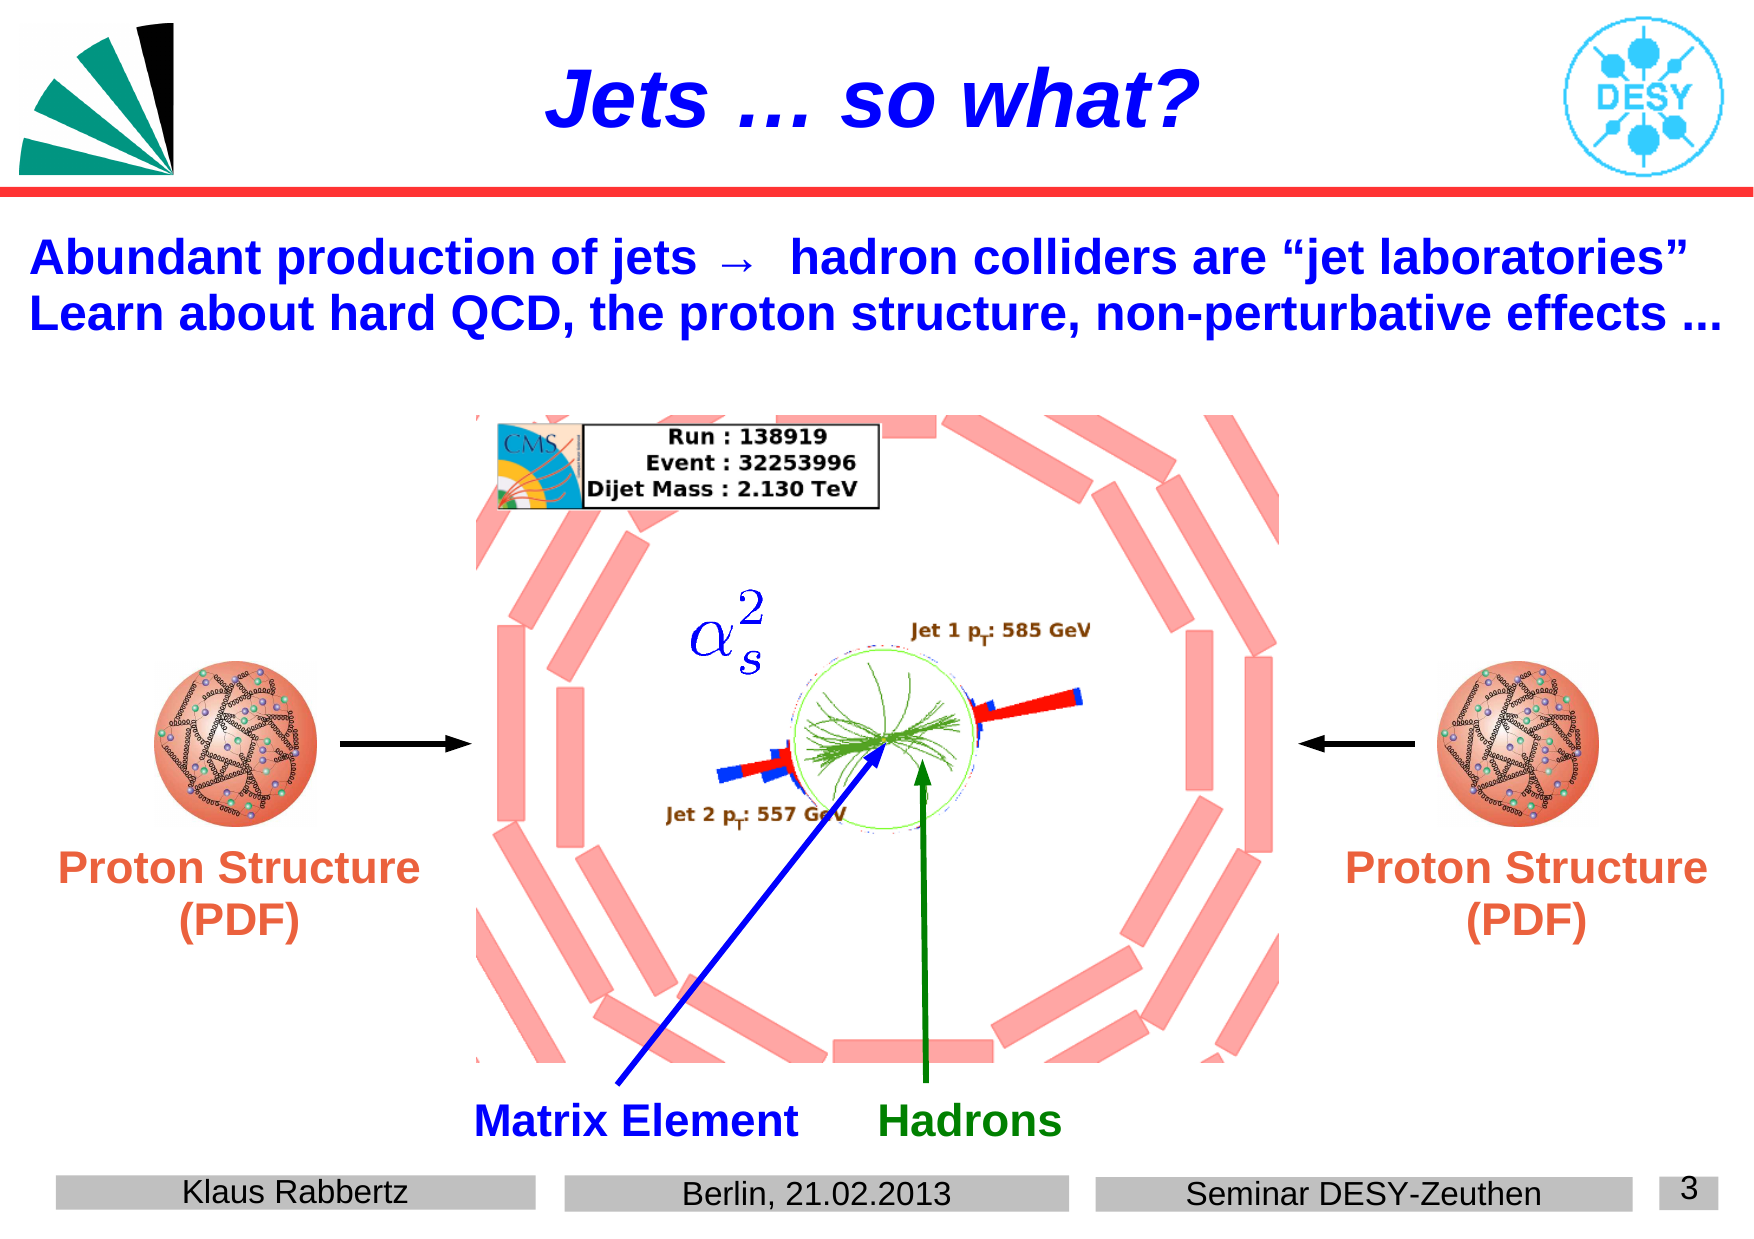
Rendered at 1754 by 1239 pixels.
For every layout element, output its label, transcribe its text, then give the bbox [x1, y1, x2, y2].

picture [19, 23, 174, 177]
text_box Proton Structure (PDF) [45, 836, 434, 951]
picture [154, 661, 317, 827]
text_box Matrix Element [461, 1089, 812, 1153]
text_box Proton Structure (PDF) [1333, 836, 1721, 951]
title Jets … so what? [220, 16, 1525, 182]
text_box Abundant production of jets → hadron colliders are “jet laboratories” Learn about hard QCD, the proton structure, non-perturbative effects ... [16, 223, 1737, 347]
text_box Hadrons [865, 1089, 1075, 1153]
picture [476, 415, 1279, 1063]
picture [1437, 661, 1599, 827]
picture [1559, 12, 1729, 182]
